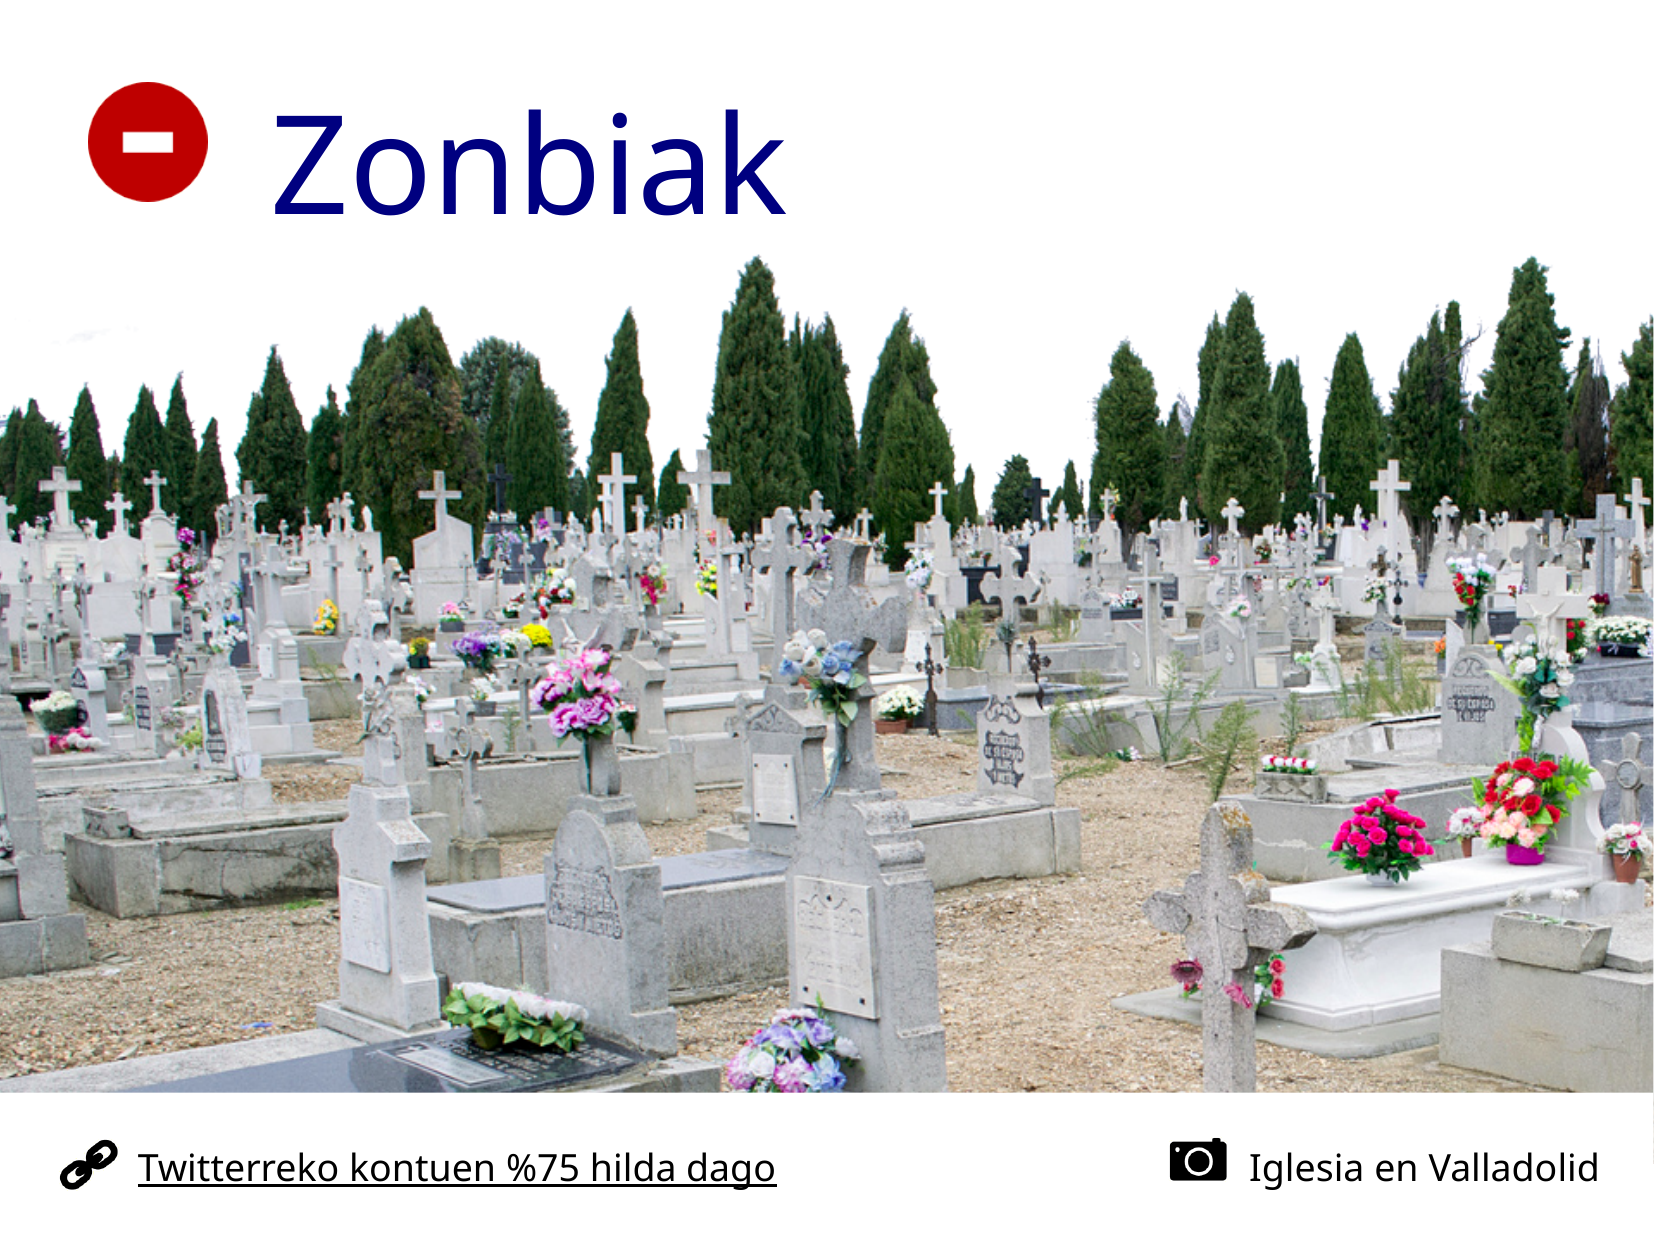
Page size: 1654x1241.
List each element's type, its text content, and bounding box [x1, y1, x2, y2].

text_box [0, 1092, 1654, 1241]
text_box Twitterreko kontuen %75 hilda dago [123, 1133, 771, 1191]
picture [58, 1138, 119, 1191]
picture [1168, 1136, 1228, 1182]
text_box Zonbiak [256, 59, 870, 237]
picture [0, 20, 1654, 1092]
text_box Iglesia en Valladolid [1234, 1133, 1602, 1191]
